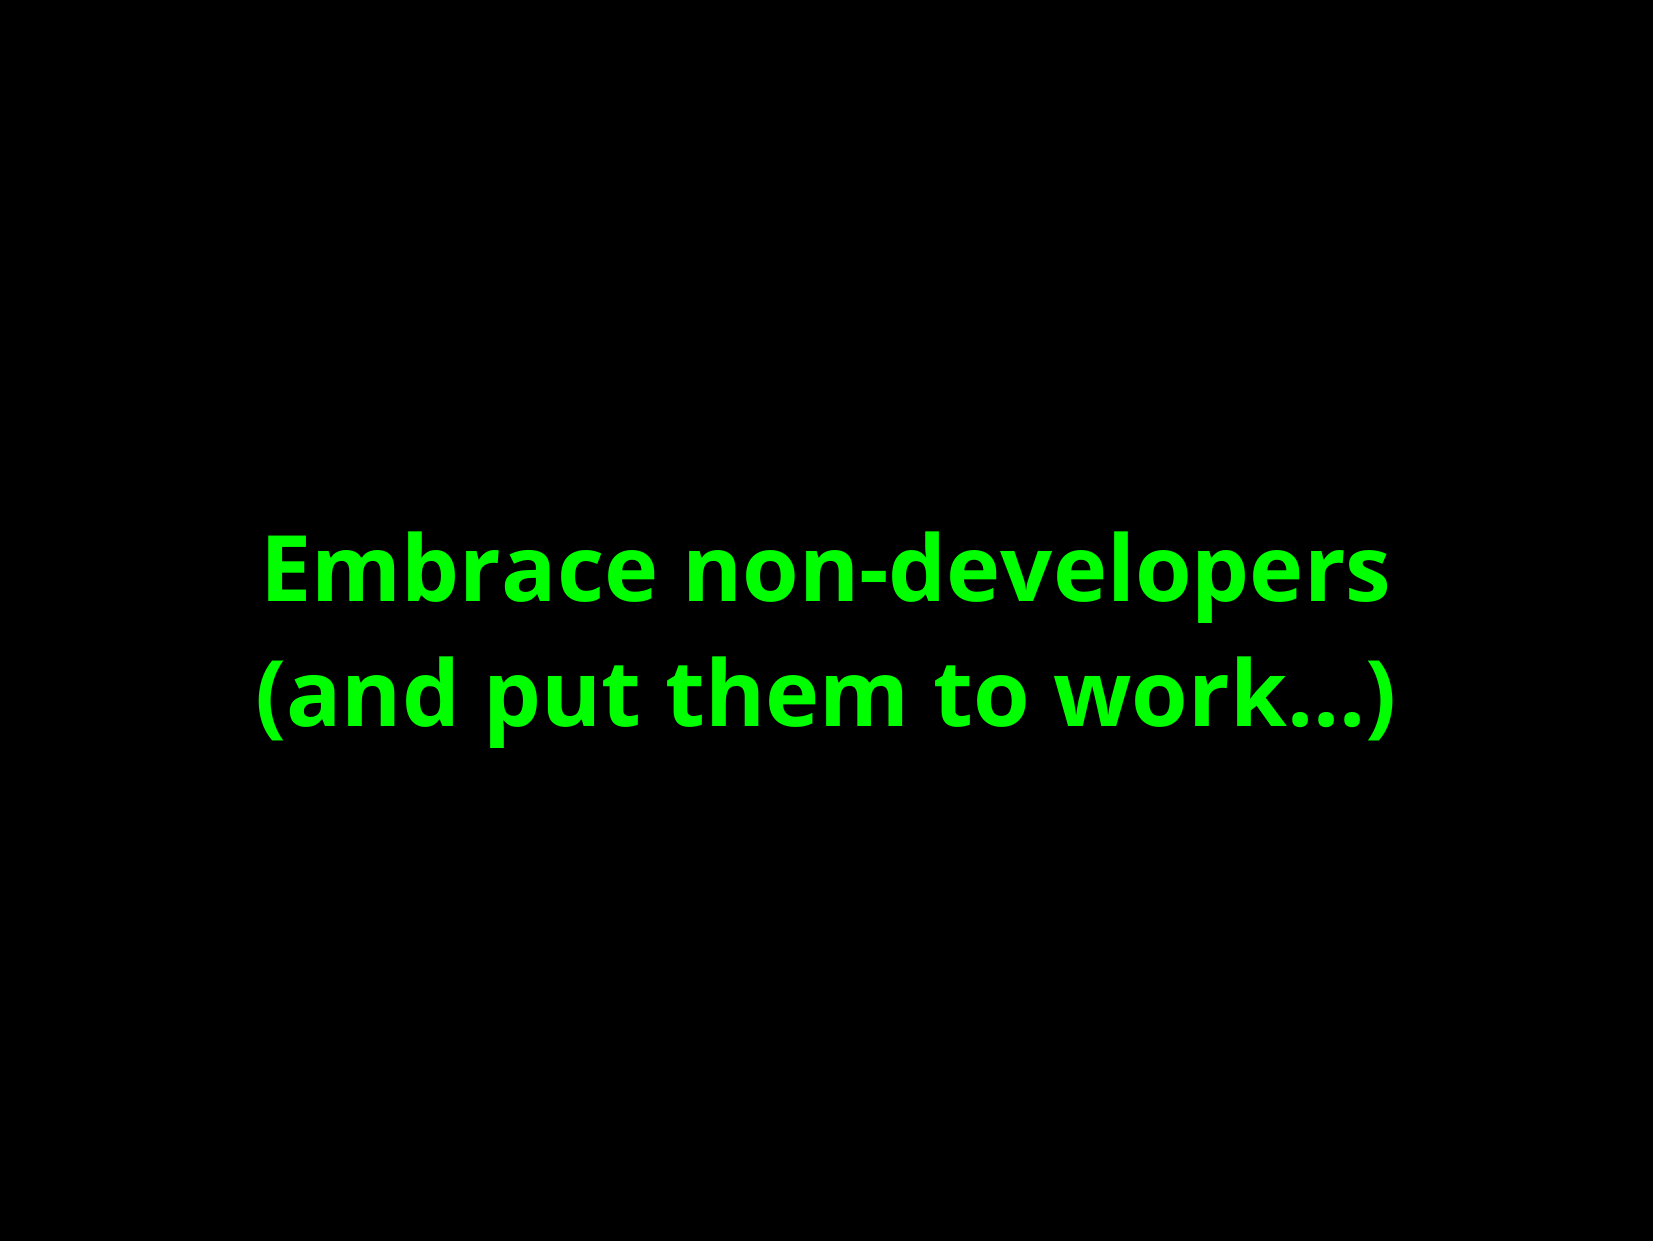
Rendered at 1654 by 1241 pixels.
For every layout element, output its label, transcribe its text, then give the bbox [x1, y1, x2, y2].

title Embrace non-developers (and put them to work...) [82, 56, 1571, 1201]
